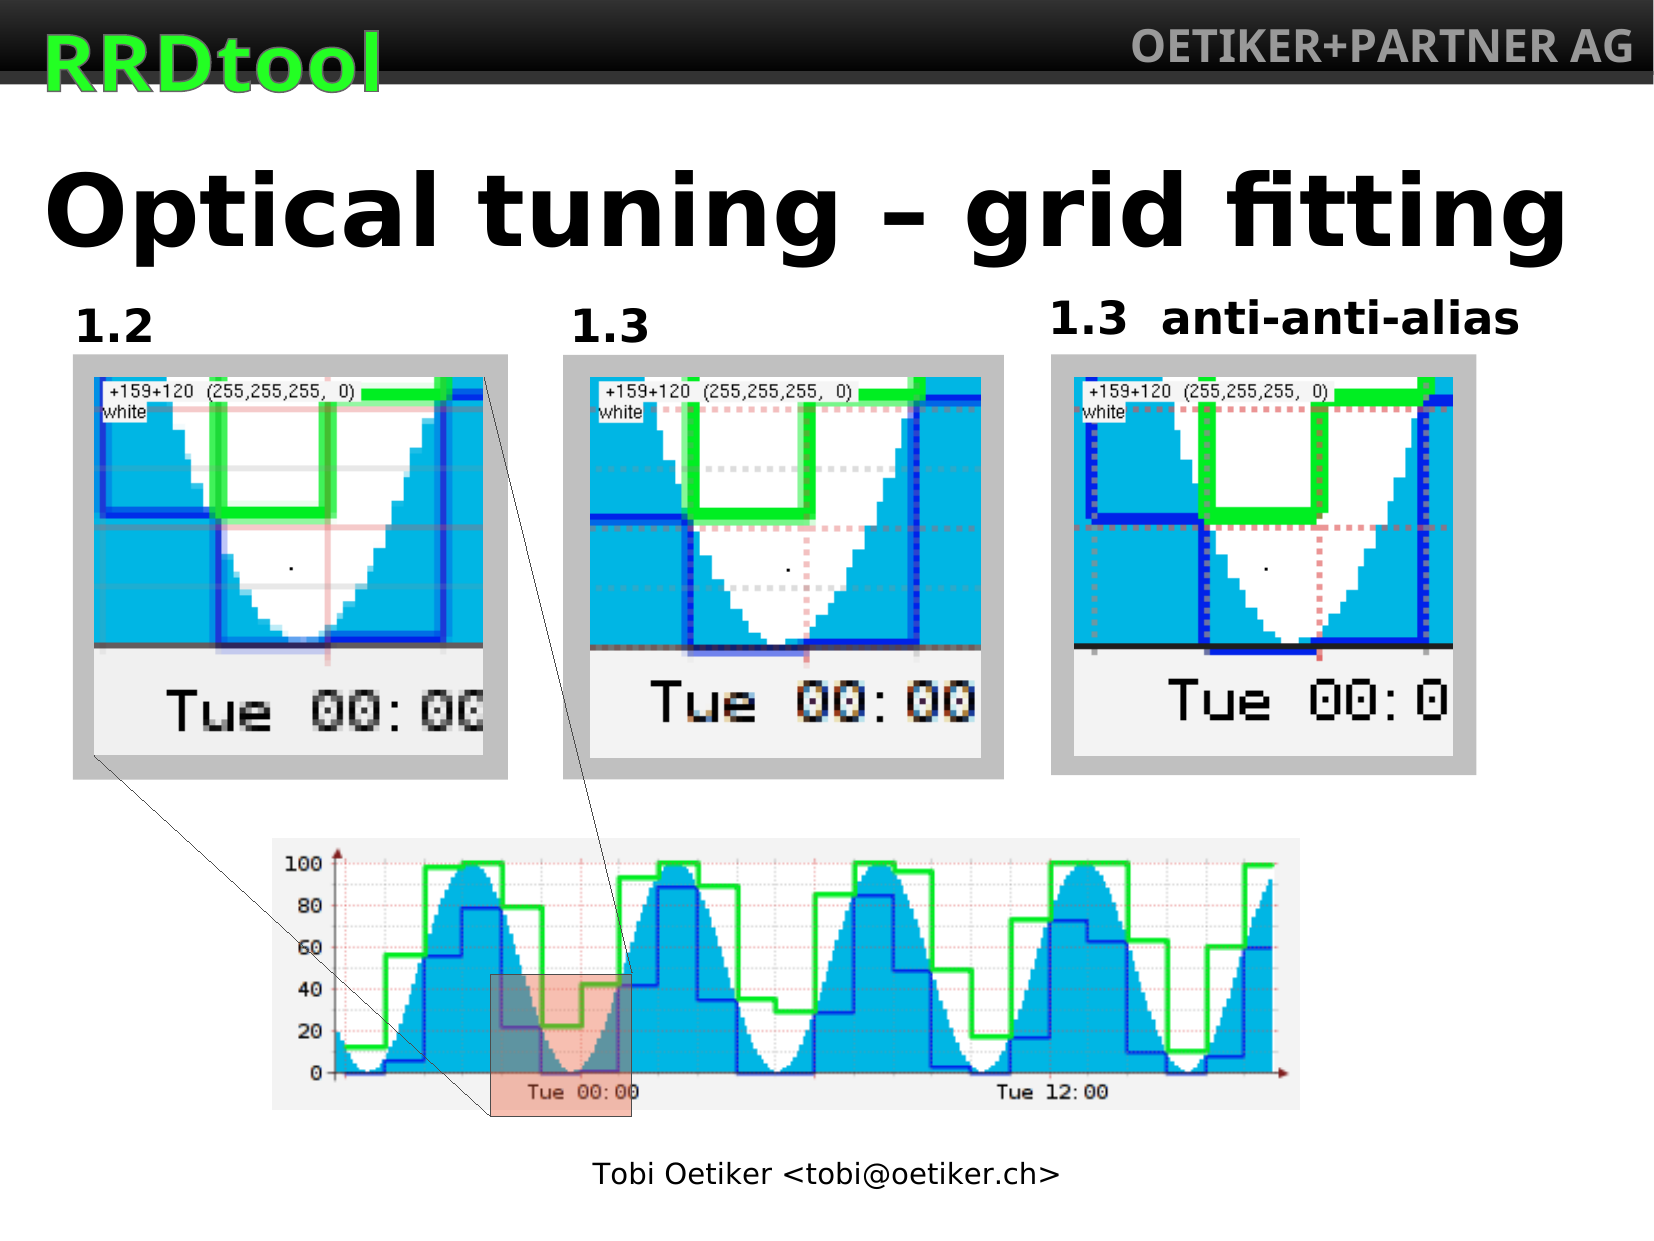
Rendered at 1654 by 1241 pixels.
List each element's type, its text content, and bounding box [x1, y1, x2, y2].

picture [1074, 377, 1453, 756]
text_box 1.3 anti-anti-alias [1033, 284, 1538, 355]
picture [272, 838, 1300, 1110]
text_box [490, 974, 632, 1117]
text_box 1.2 [59, 292, 168, 361]
picture [94, 377, 483, 755]
title Optical tuning – grid fitting [43, 144, 1582, 280]
text_box [72, 354, 508, 780]
text_box 1.3 [555, 292, 664, 361]
text_box [563, 354, 1004, 780]
text_box [1051, 355, 1477, 776]
picture [590, 377, 981, 758]
